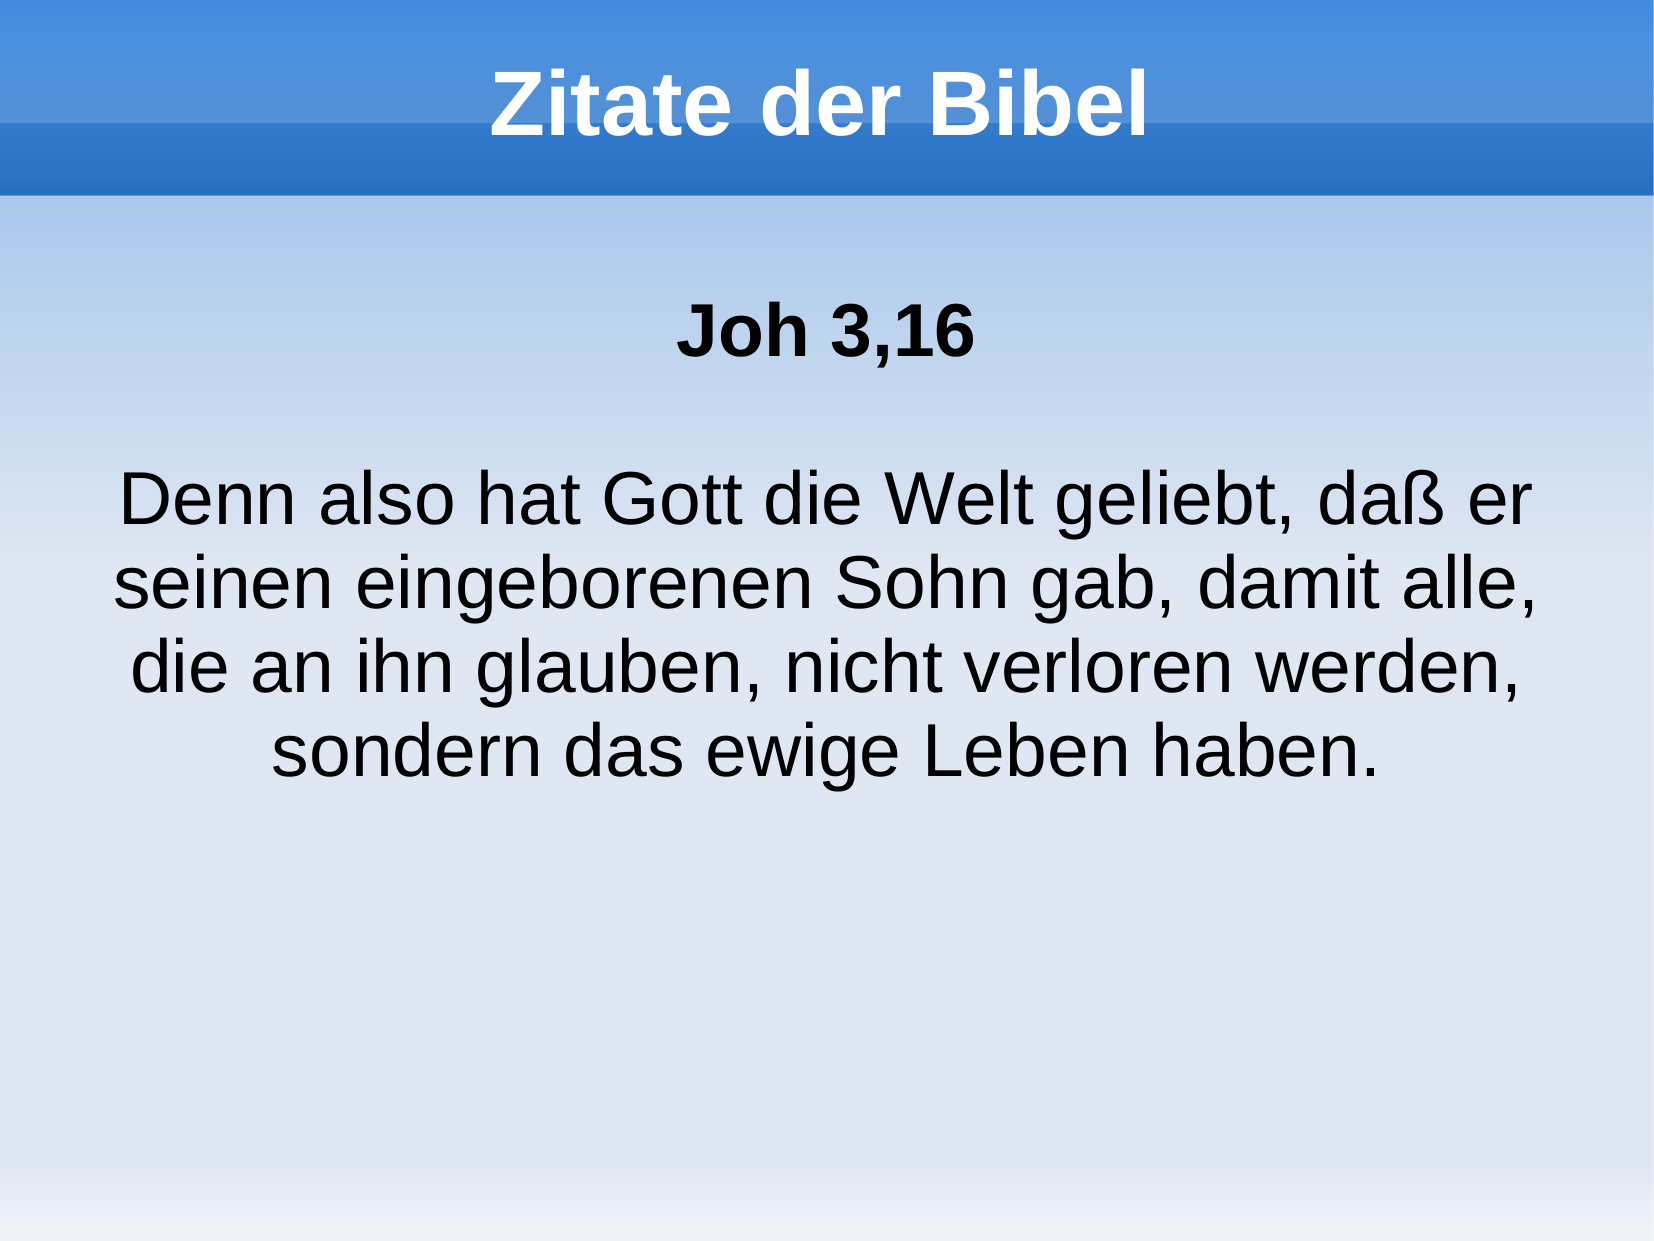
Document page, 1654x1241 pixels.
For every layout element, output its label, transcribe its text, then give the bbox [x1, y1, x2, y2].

title Zitate der Bibel [76, 7, 1565, 200]
subtitle Joh 3,16 Denn also hat Gott die Welt geliebt, daß er seinen eingeborenen Sohn gab, damit alle, die an ihn glauben, nicht verloren werden, sondern das ewige Leben haben. [82, 138, 1571, 943]
picture [0, 0, 1654, 1241]
